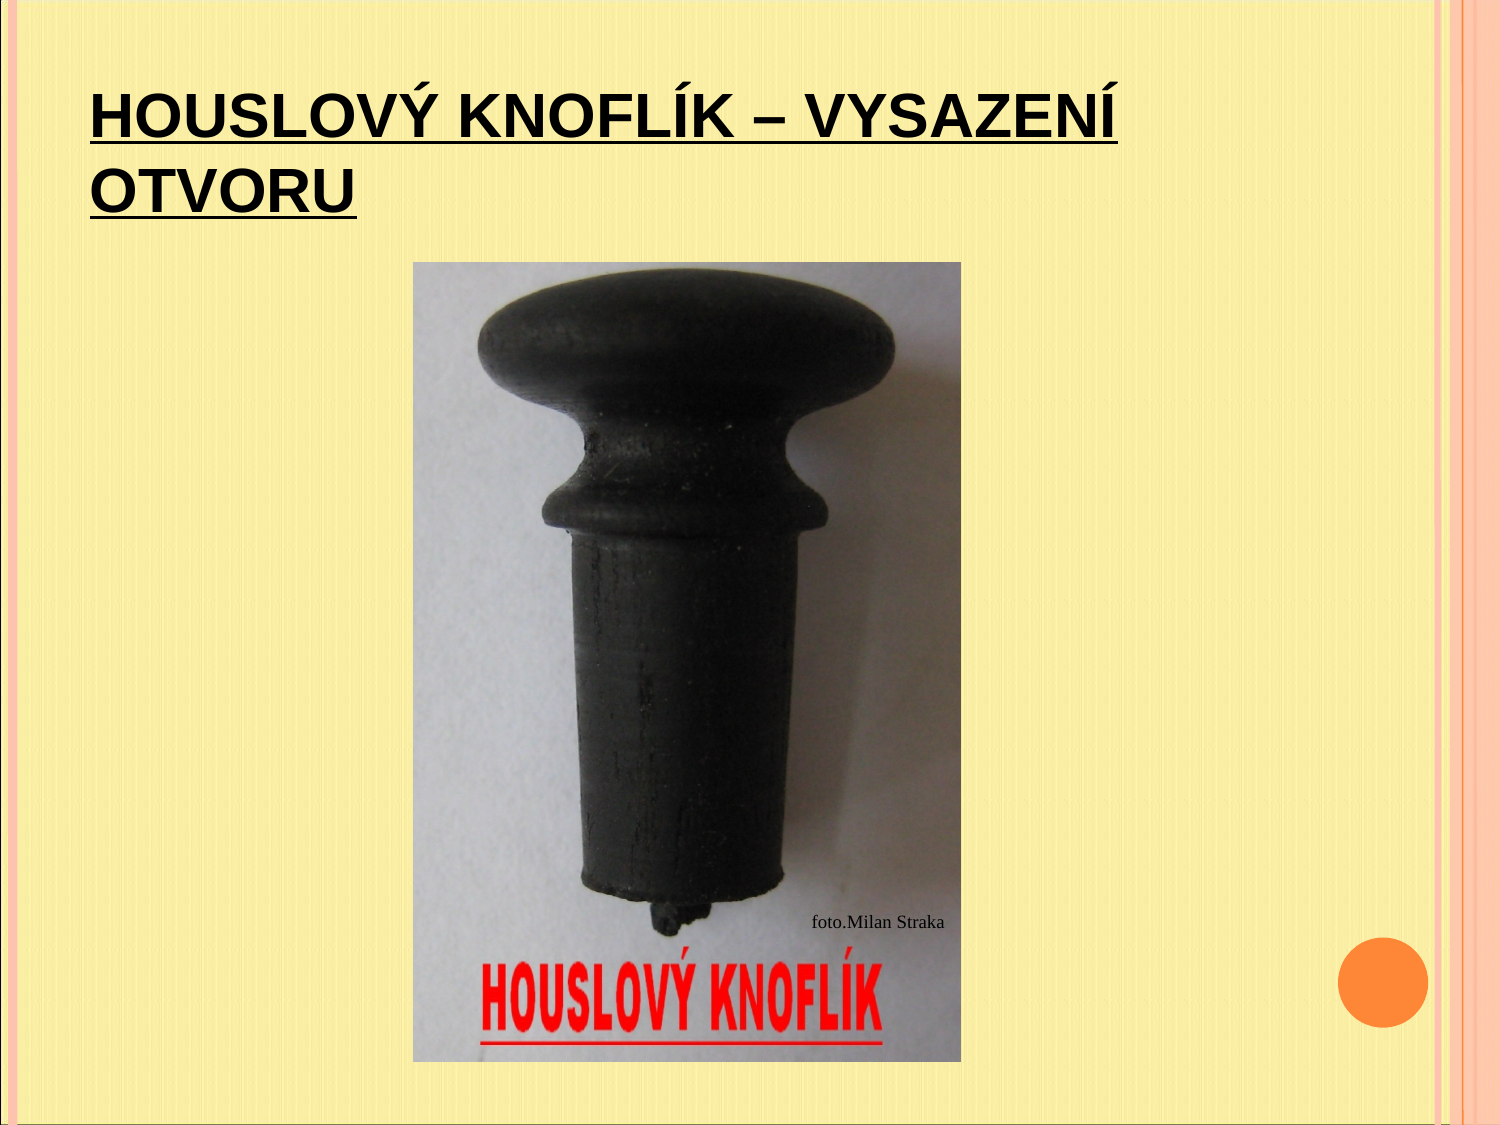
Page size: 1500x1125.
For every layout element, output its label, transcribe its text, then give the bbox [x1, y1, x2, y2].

text_box foto.Milan Straka [796, 902, 1032, 941]
picture [0, 0, 8, 1125]
text_box HOUSLOVÝ KNOFLÍK – VYSAZENÍ OTVORU [74, 45, 1300, 233]
picture [18, 0, 1434, 1125]
picture [1441, 0, 1449, 1125]
